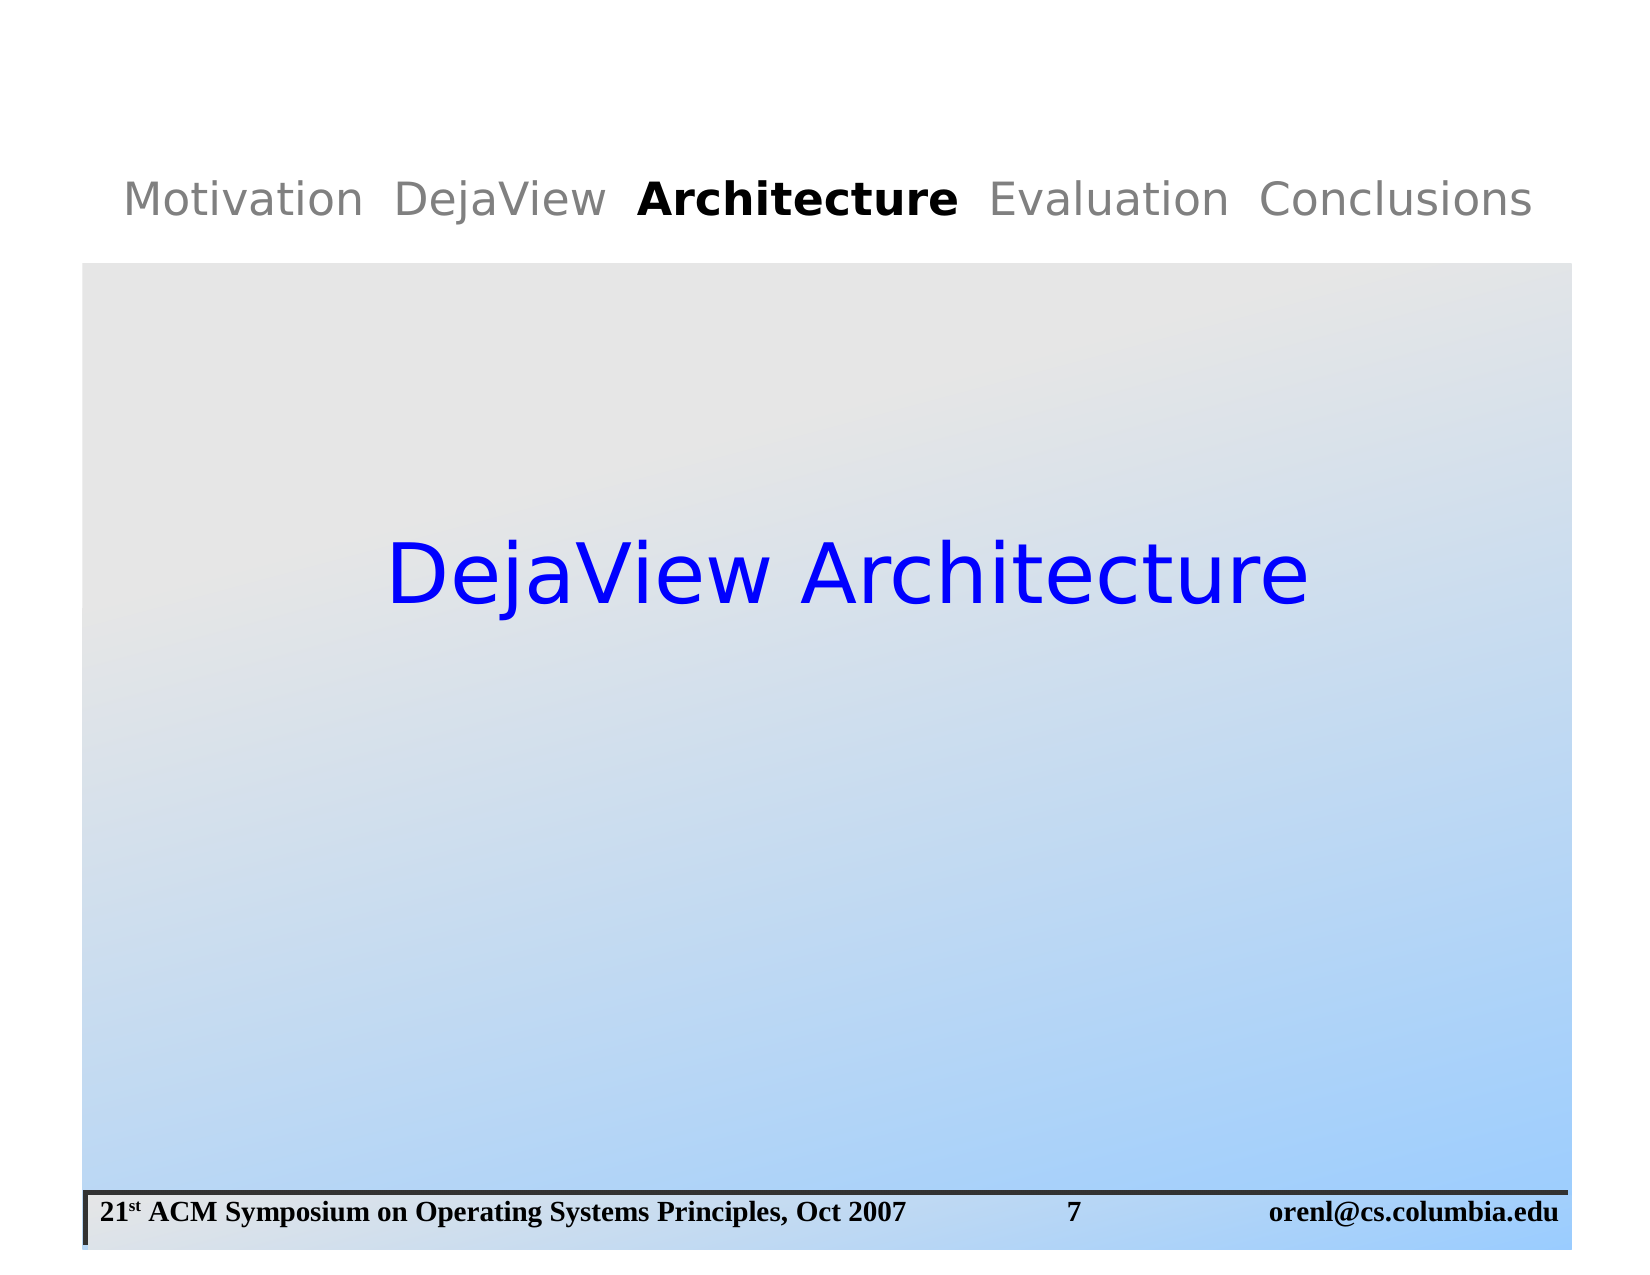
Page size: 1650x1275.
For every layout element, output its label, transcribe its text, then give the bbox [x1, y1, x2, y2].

list DejaView Architecture [82, 298, 1568, 1140]
list Motivation DejaView Architecture Evaluation Conclusions [45, 158, 1576, 282]
